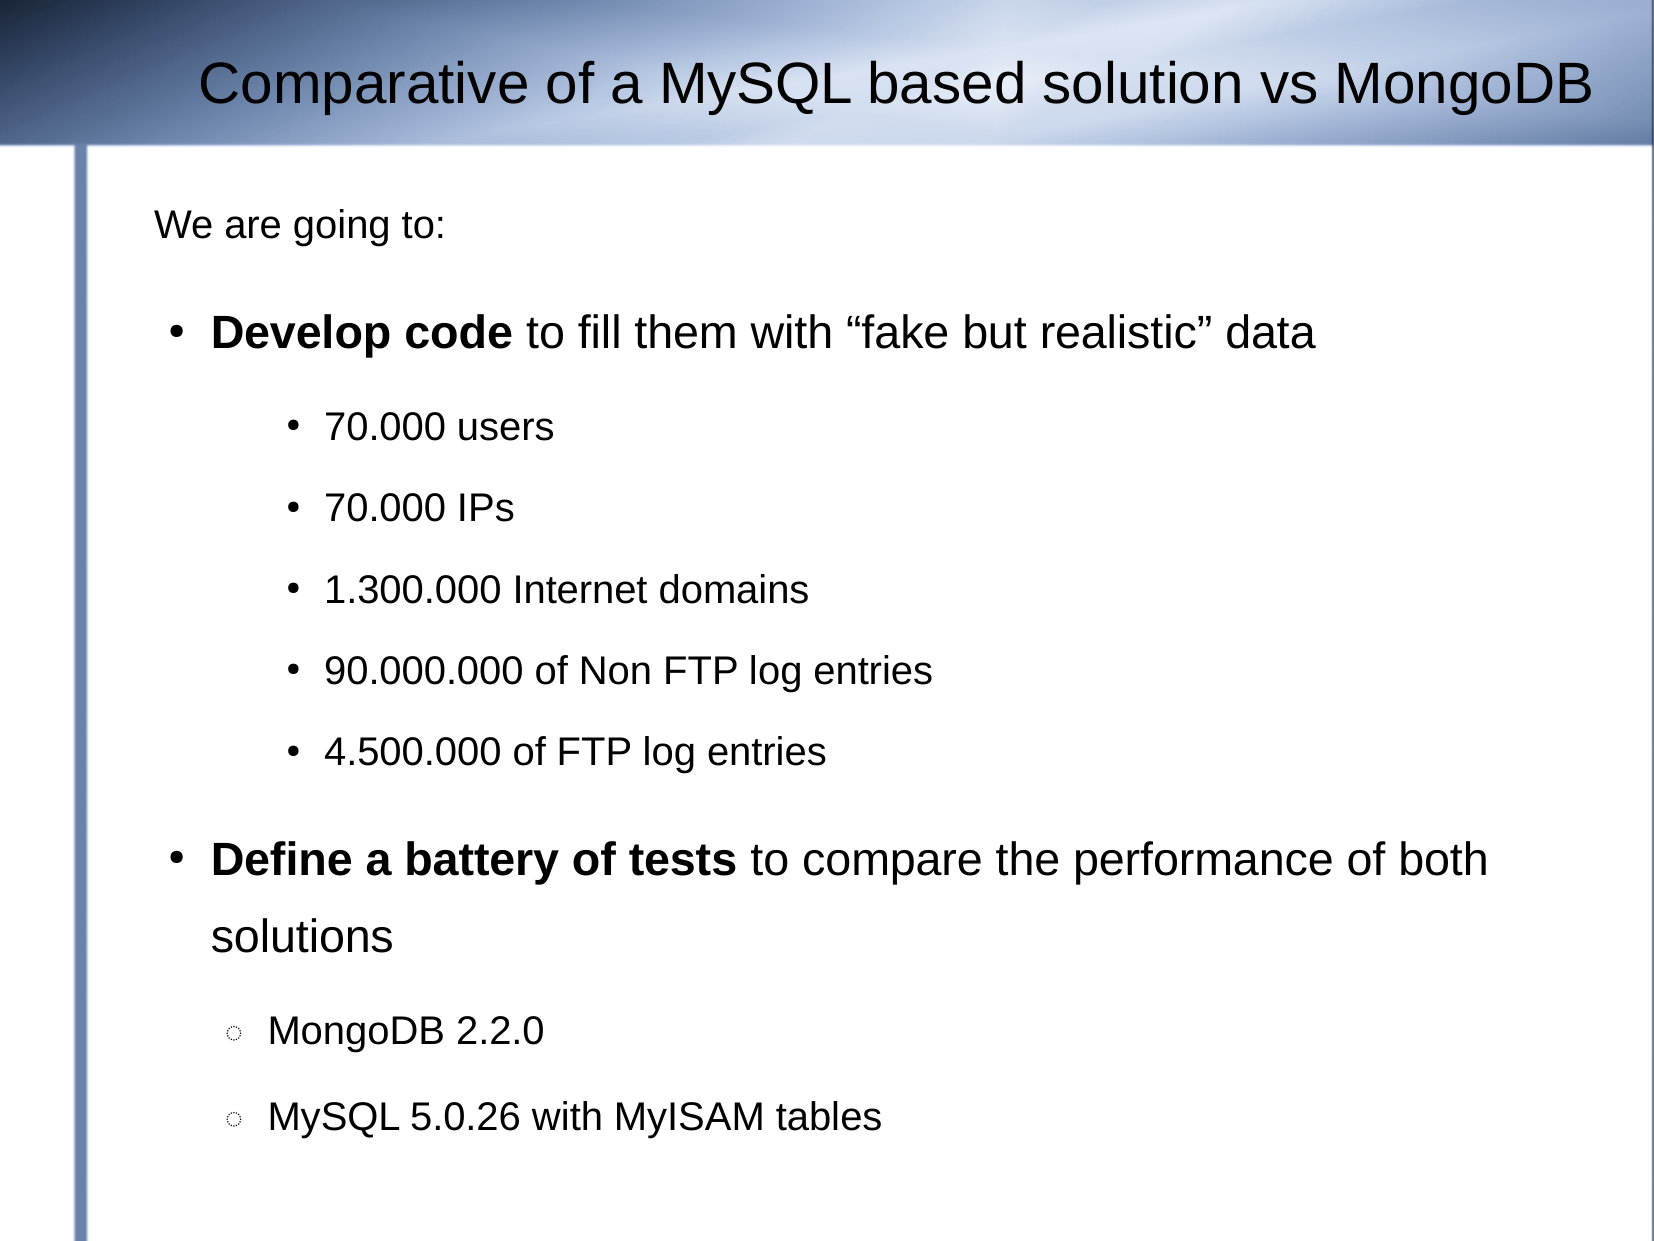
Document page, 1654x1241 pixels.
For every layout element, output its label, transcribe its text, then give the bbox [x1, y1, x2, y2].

title Comparative of a MySQL based solution vs MongoDB [154, 49, 1596, 118]
list We are going to: Develop code to fill them with “fake but realistic” data 70.000 users 70.000 IPs 1.300.000 Internet domains 90.000.000 of Non FTP log entries 4.500.000 of FTP log entries Define a battery of tests to compare the performance of both solutions MongoDB 2.2.0 MySQL 5.0.26 with MyISAM tables [154, 180, 1596, 1146]
picture [0, 0, 1654, 1241]
